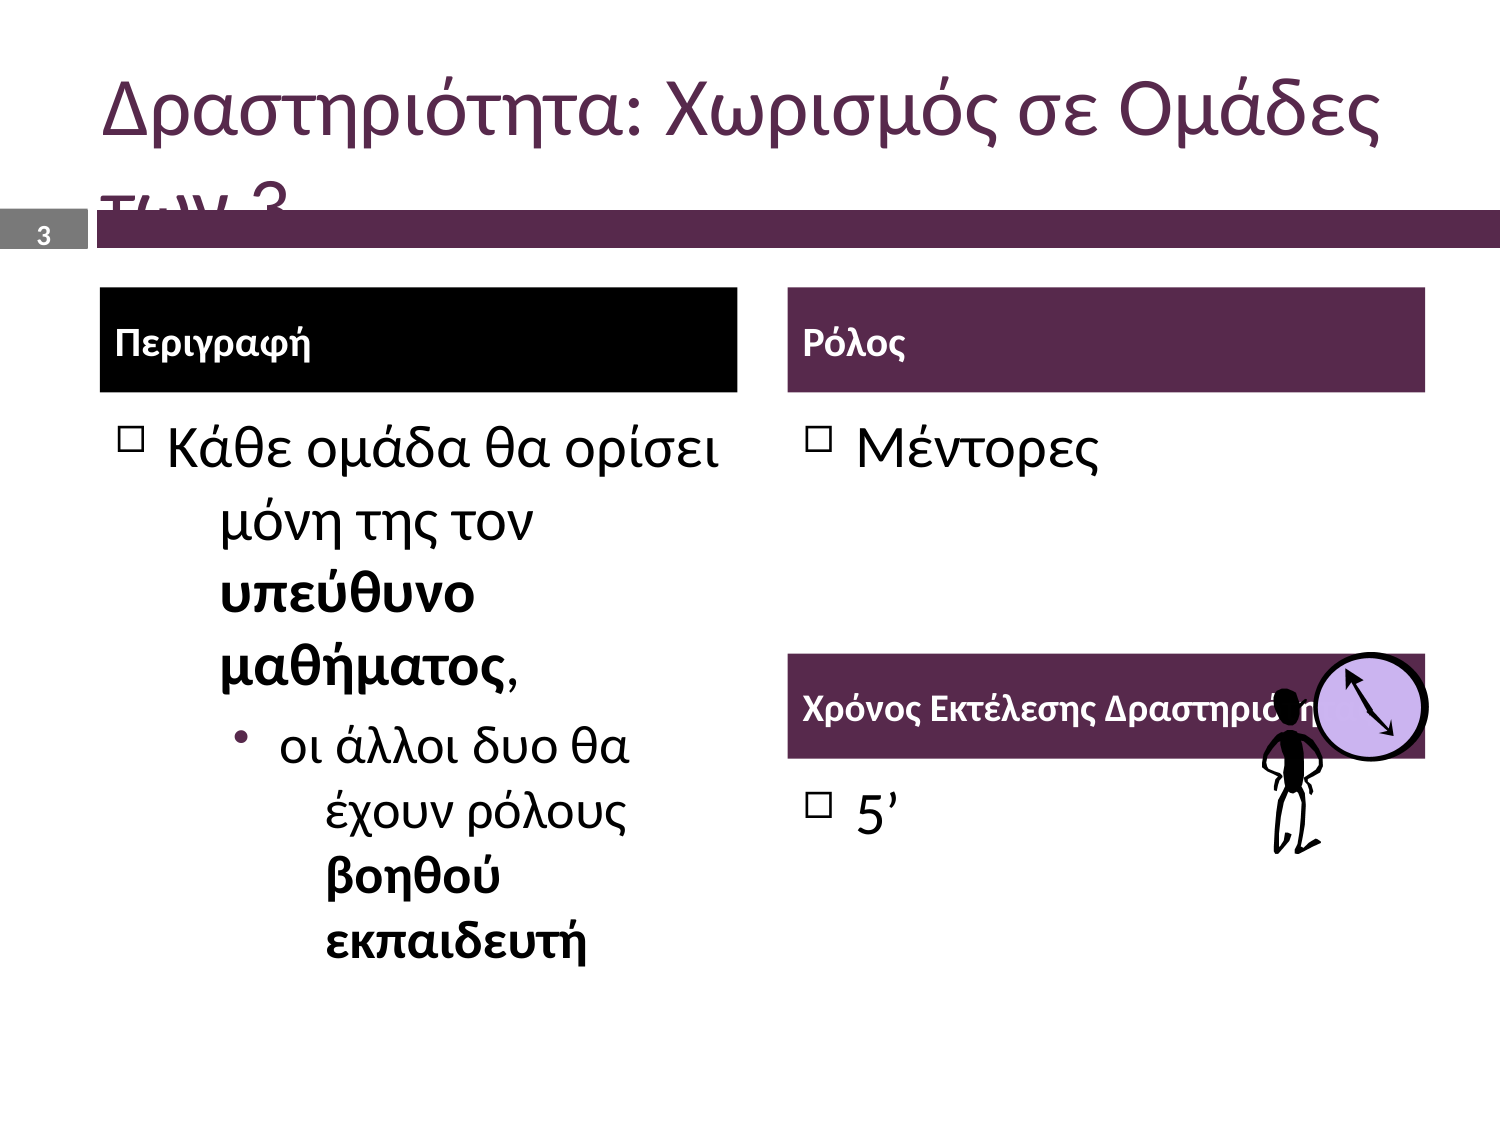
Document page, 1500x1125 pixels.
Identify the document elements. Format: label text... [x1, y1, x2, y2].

list Περιγραφή [99, 287, 738, 393]
list Ρόλος [787, 287, 1426, 393]
list Μέντορες [787, 399, 1426, 634]
list Χρόνος Εκτέλεσης Δραστηριότητας [787, 653, 1262, 759]
text_box [0, 208, 88, 249]
list 5’ [787, 766, 1426, 988]
list Κάθε ομάδα θα ορίσει μόνη της τον υπεύθυνο μαθήματος, οι άλλοι δυο θα έχουν ρόλους βοηθού εκπαιδευτή [99, 399, 738, 988]
title Δραστηριότητα: Χωρισμός σε Ομάδες των 3 [87, 44, 1426, 188]
picture [1262, 652, 1429, 854]
